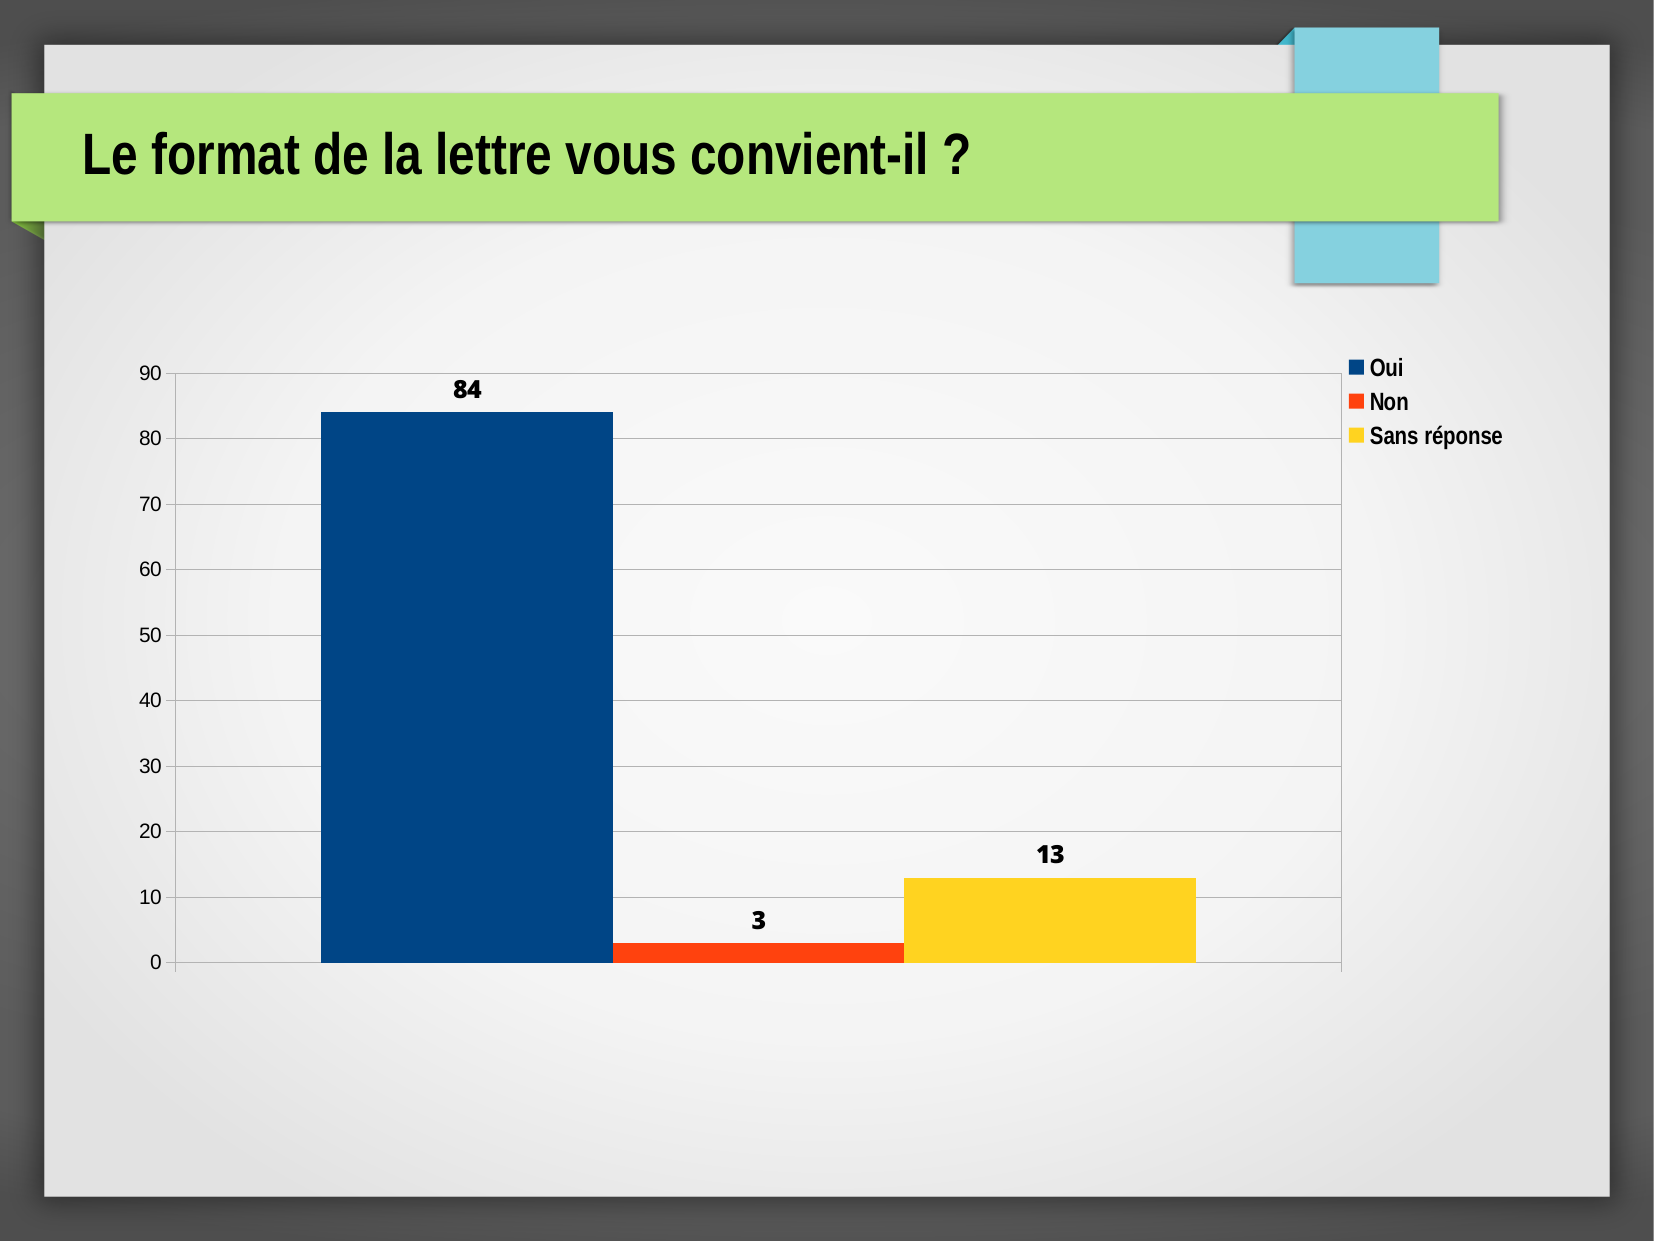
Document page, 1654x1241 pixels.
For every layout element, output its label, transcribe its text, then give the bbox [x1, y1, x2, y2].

picture [0, 0, 1654, 1241]
chart [82, 295, 1571, 1015]
title Le format de la lettre vous convient-il ? [82, 94, 1264, 213]
